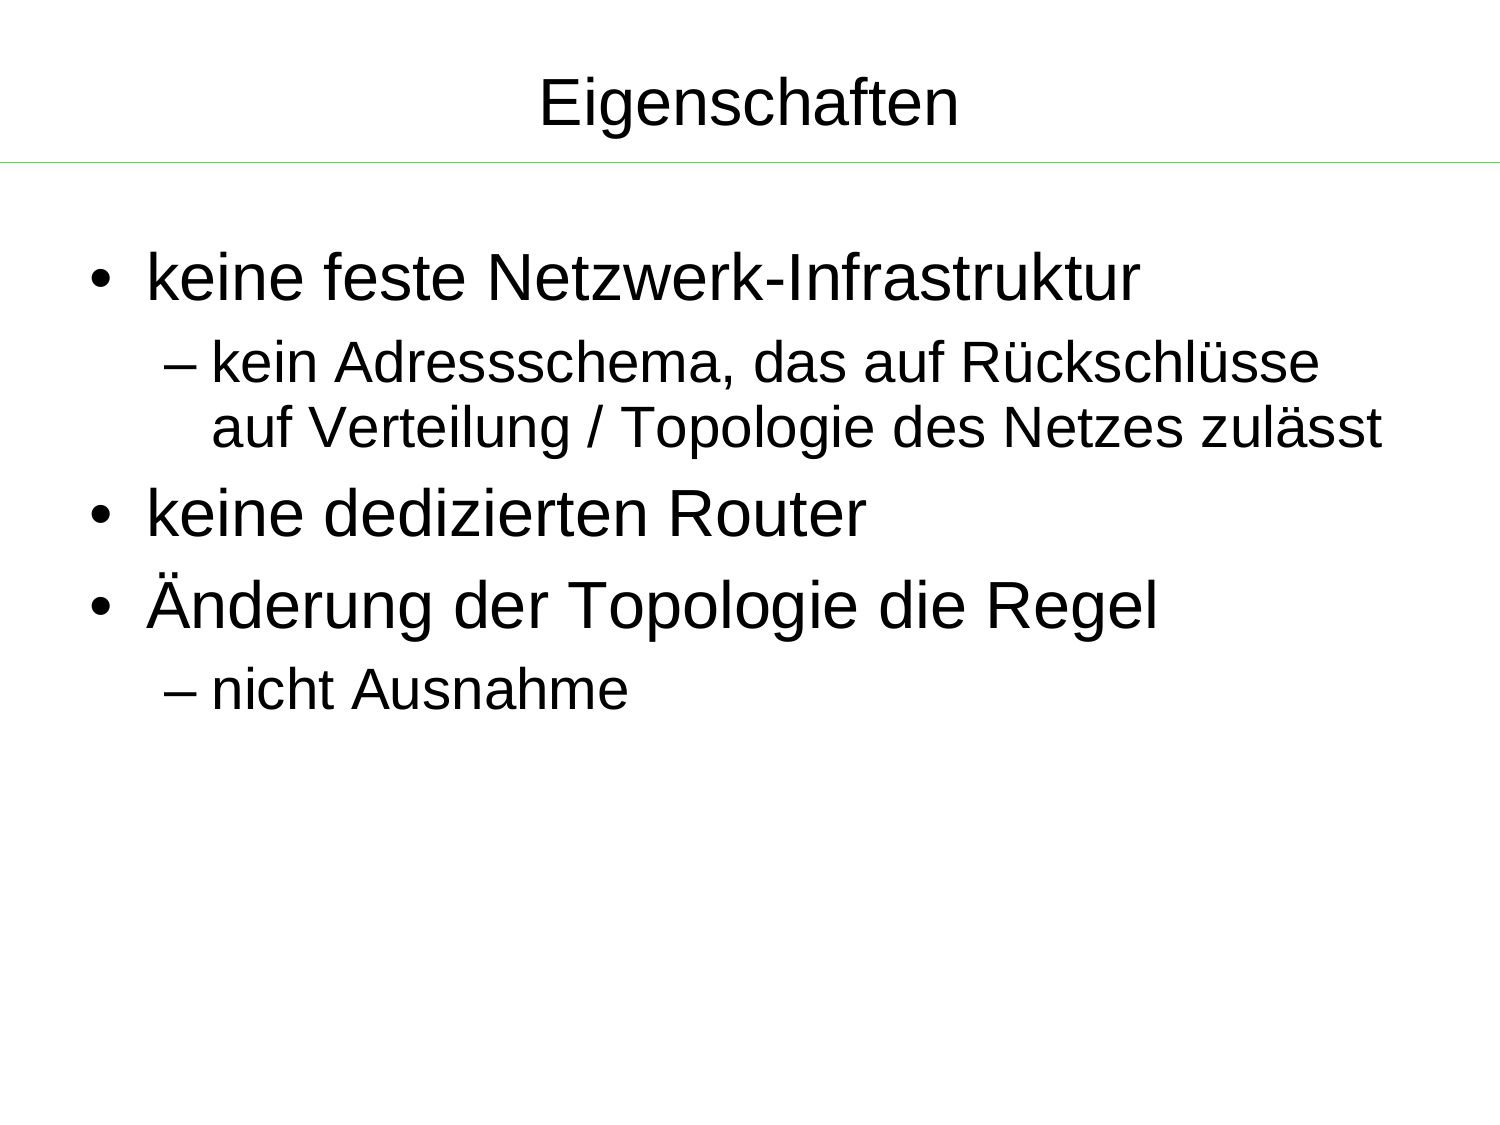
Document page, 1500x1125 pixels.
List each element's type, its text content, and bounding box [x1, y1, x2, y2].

title Eigenschaften [75, 49, 1426, 155]
list keine feste Netzwerk-Infrastruktur kein Adressschema, das auf Rückschlüsse auf Verteilung / Topologie des Netzes zulässt keine dedizierten Router Änderung der Topologie die Regel nicht Ausnahme [75, 232, 1426, 1000]
